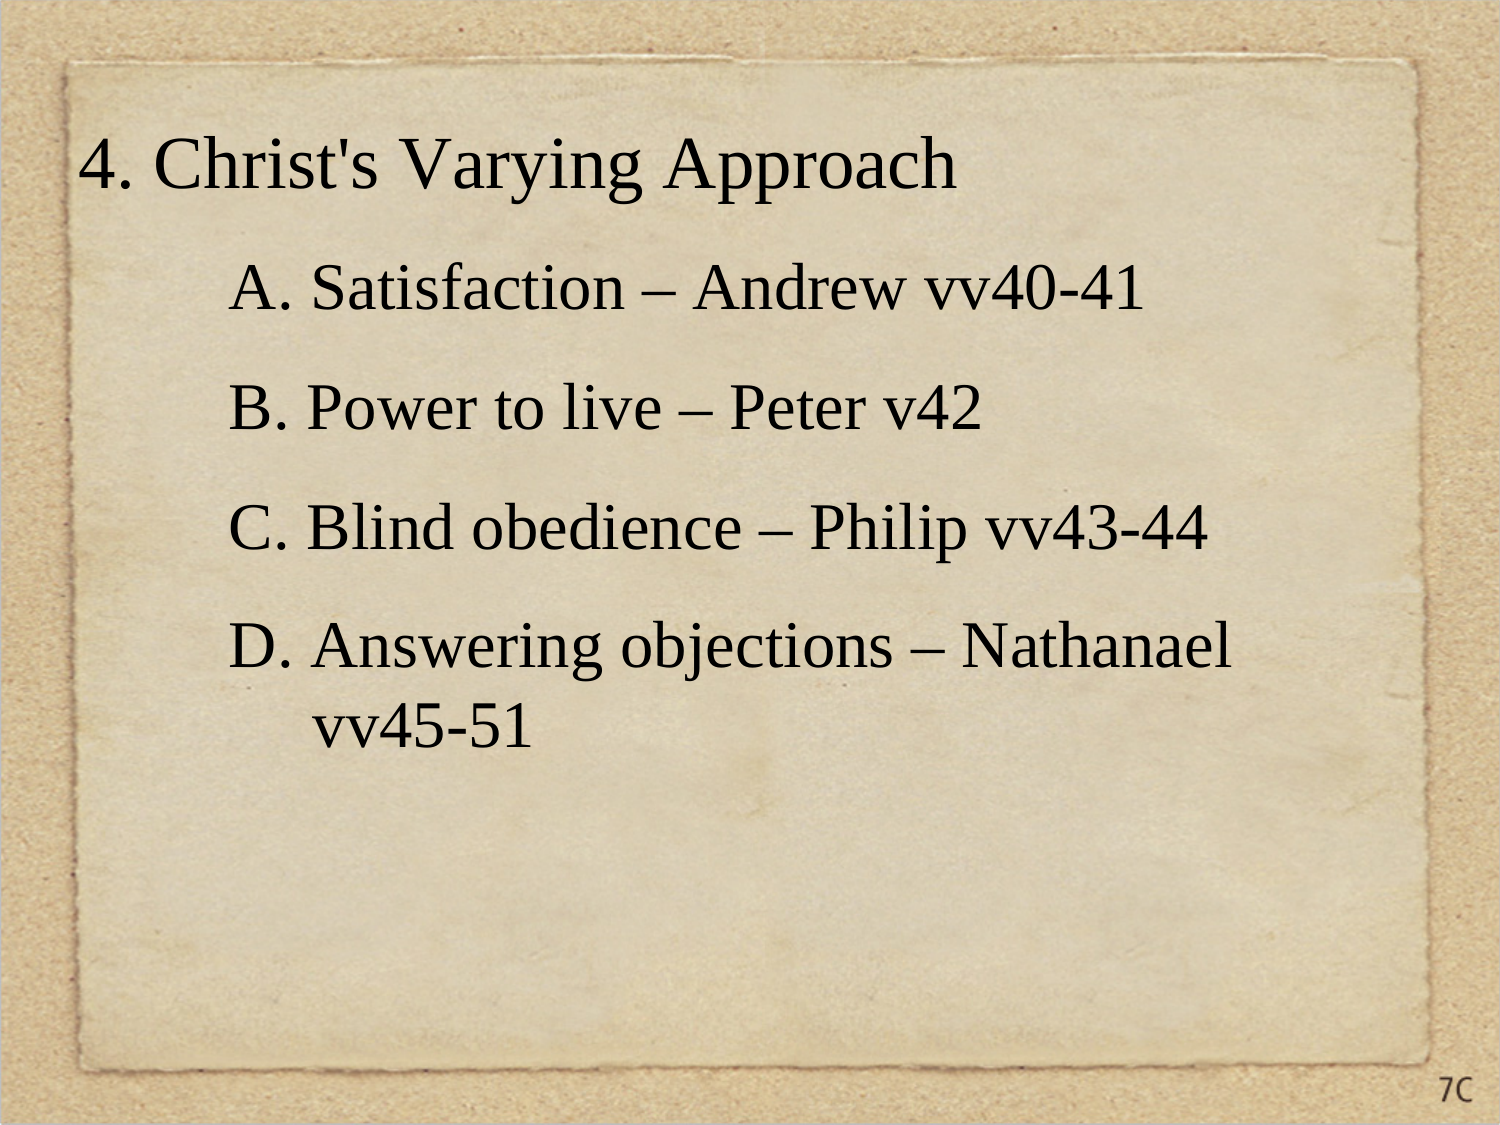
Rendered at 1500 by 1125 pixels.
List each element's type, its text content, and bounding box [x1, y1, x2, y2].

picture [0, 0, 1500, 1125]
text_box 4. Christ's Varying Approach A. Satisfaction – Andrew vv40-41 B. Power to live – Peter v42 C. Blind obedience – Philip vv43-44 D. Answering objections – Nathanael vv45-51 [64, 60, 1411, 976]
